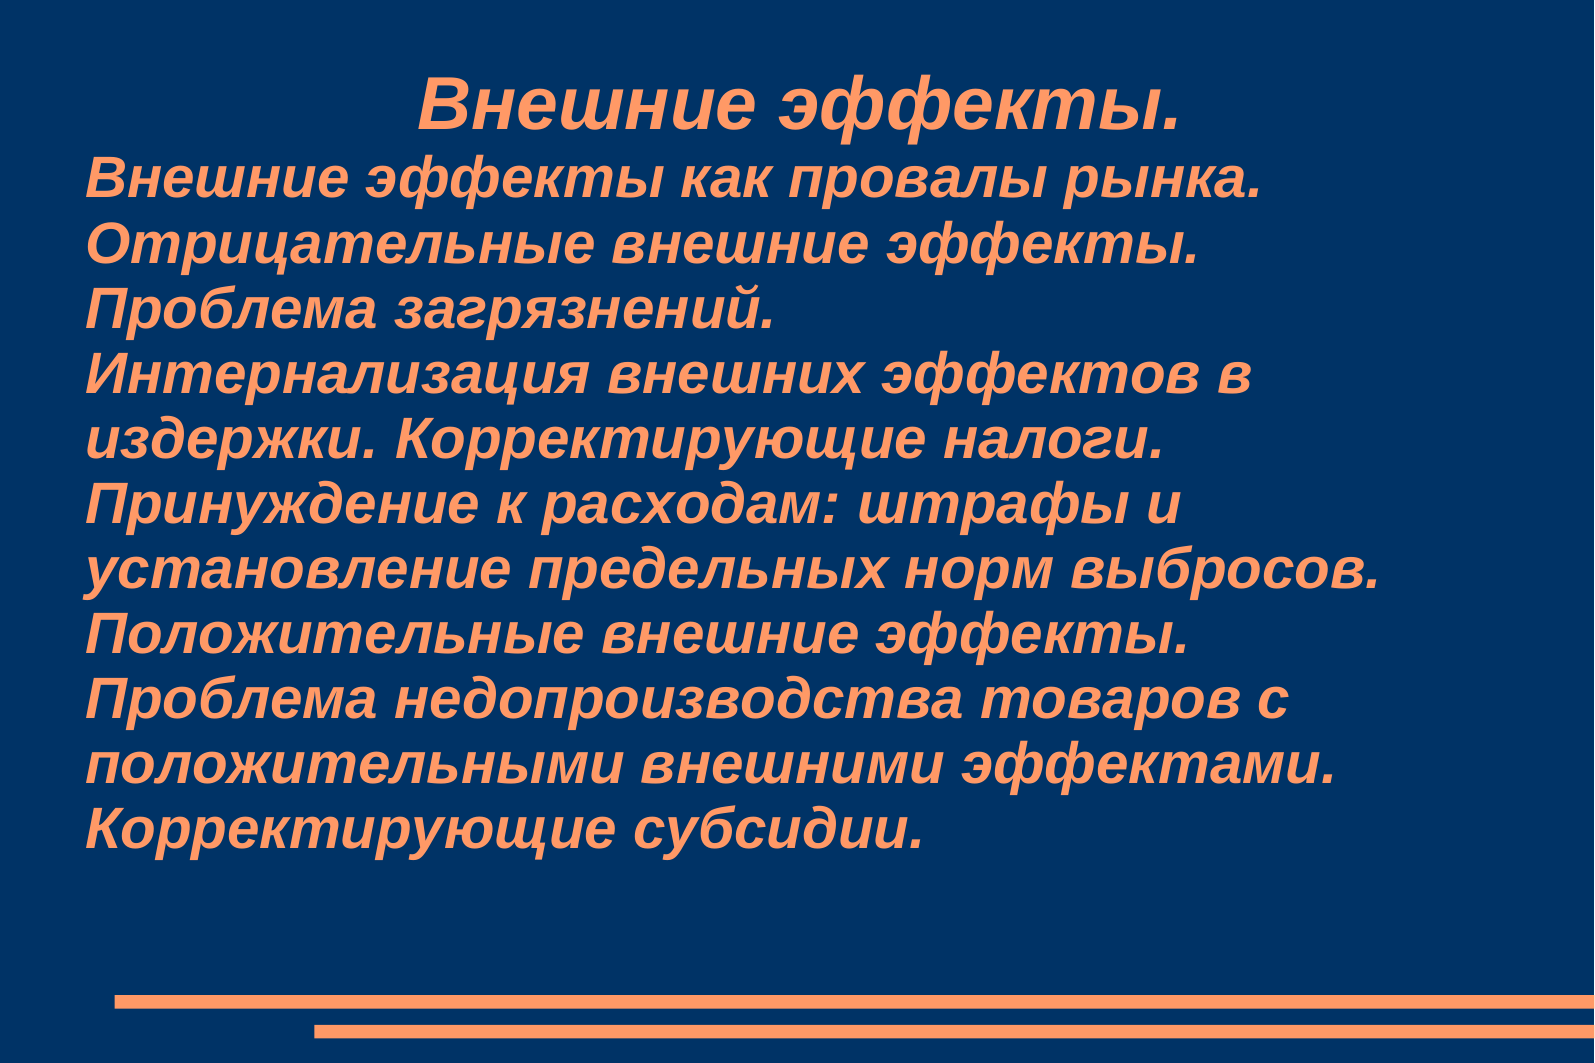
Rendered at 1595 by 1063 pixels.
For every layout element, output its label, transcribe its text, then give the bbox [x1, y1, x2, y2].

title Внешние эффекты. Внешние эффекты как провалы рынка. Отрицательные внешние эффекты. Проблема загрязнений. Интернализация внешних эффектов в издержки. Корректирующие налоги. Принуждение к расходам: штрафы и установление предельных норм выбросов. Положительные внешние эффекты. Проблема недопроизводства товаров с положительными внешними эффектами. Корректирующие субсидии. [85, 54, 1447, 868]
